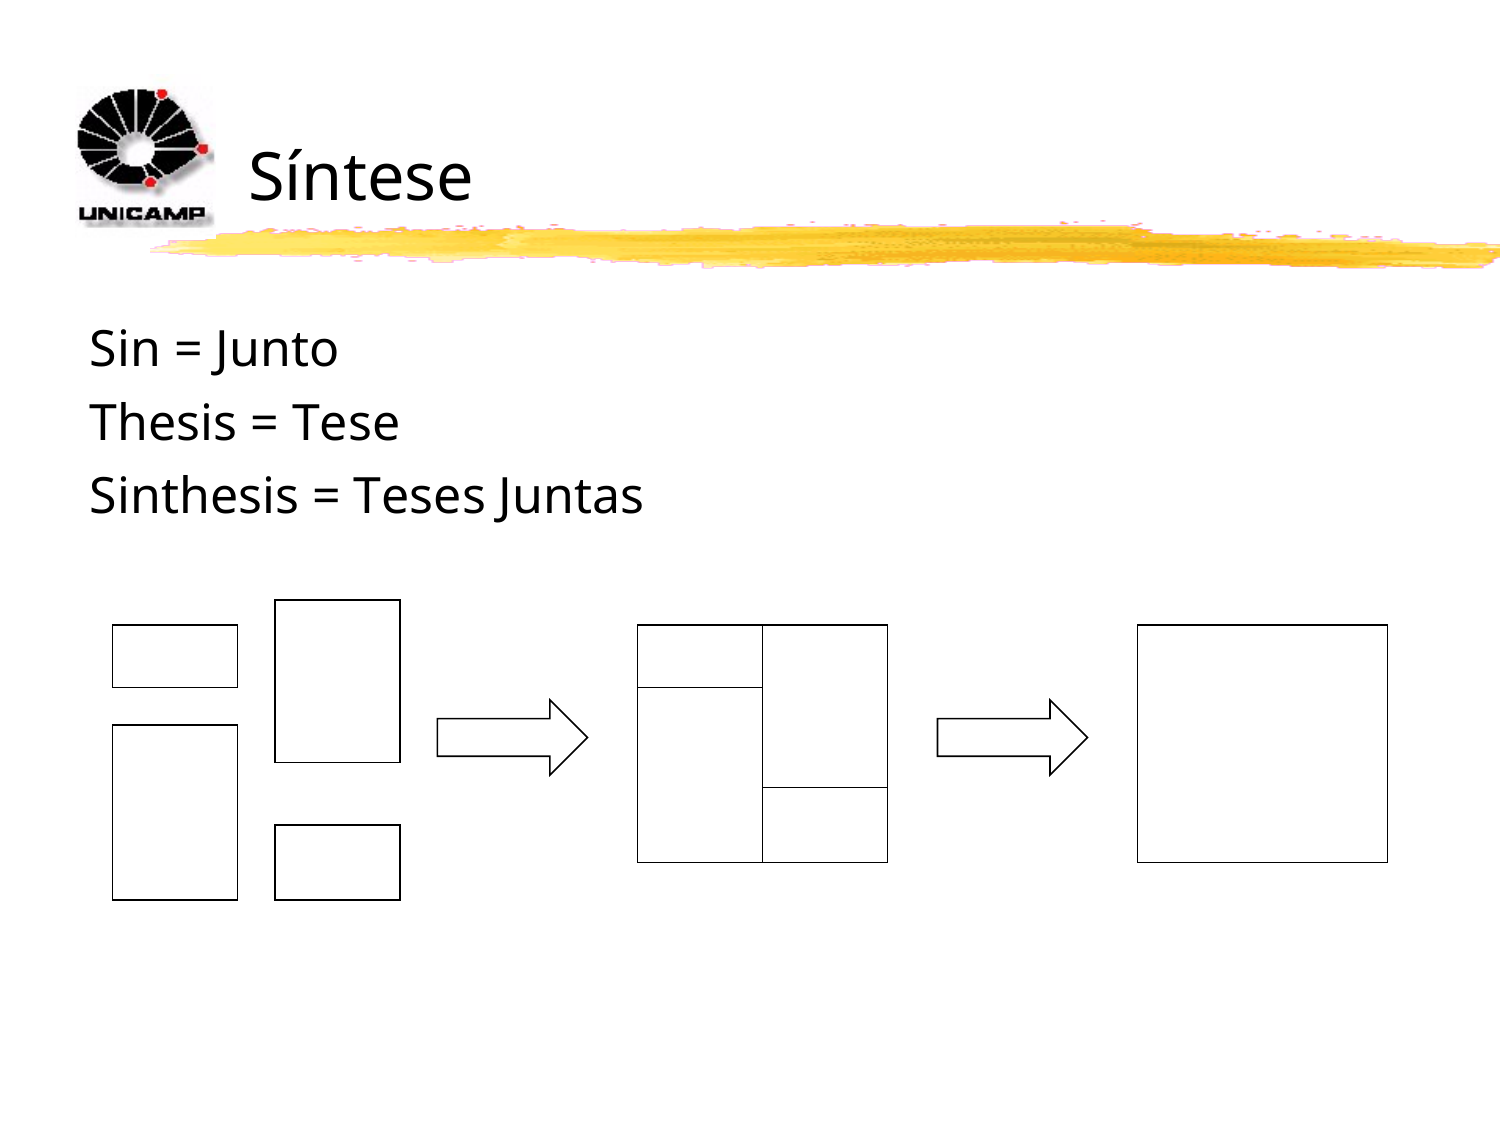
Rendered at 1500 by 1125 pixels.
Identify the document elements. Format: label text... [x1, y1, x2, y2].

list Sin = Junto Thesis = Tese Sinthesis = Teses Juntas [74, 309, 1417, 994]
title Síntese [233, 37, 1434, 225]
picture [75, 74, 1500, 279]
